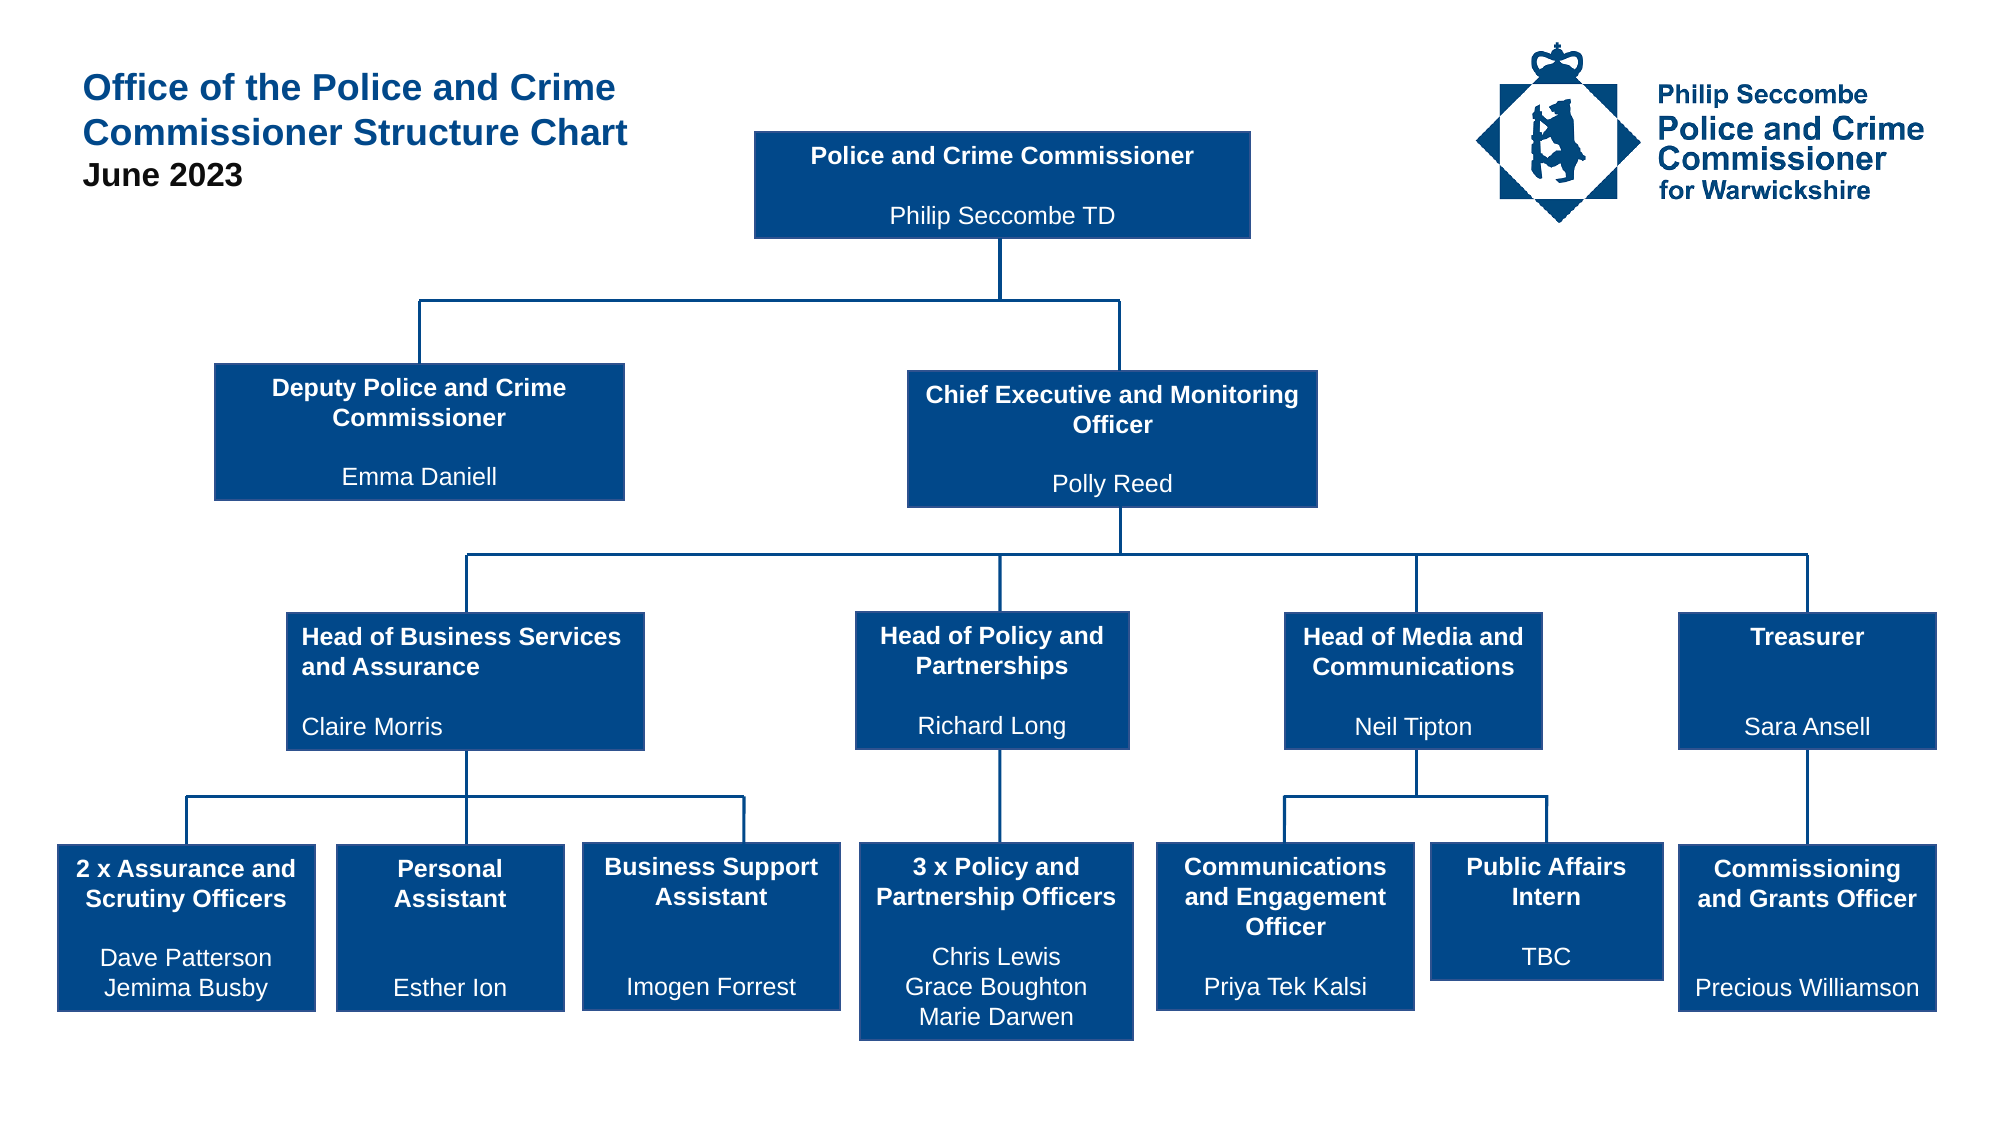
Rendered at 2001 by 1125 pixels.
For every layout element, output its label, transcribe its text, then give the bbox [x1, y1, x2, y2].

text_box Office of the Police and Crime Commissioner Structure Chart June 2023 [67, 55, 712, 203]
text_box Communications and Engagement Officer Priya Tek Kalsi [1157, 843, 1415, 1010]
text_box Head of Policy and Partnerships Richard Long [855, 612, 1130, 749]
text_box Personal Assistant Esther Ion [336, 844, 565, 1012]
text_box Commissioning and Grants Officer Precious Williamson [1679, 844, 1937, 1012]
text_box Chief Executive and Monitoring Officer Polly Reed [908, 370, 1318, 507]
text_box Public Affairs Intern TBC [1430, 843, 1663, 980]
text_box Treasurer Sara Ansell [1679, 612, 1937, 749]
text_box Head of Media and Communications Neil Tipton [1285, 612, 1543, 749]
picture [1462, 29, 1939, 234]
text_box Deputy Police and Crime Commissioner Emma Daniell [214, 363, 624, 500]
text_box Police and Crime Commissioner Philip Seccombe TD [755, 131, 1251, 238]
text_box Head of Business Services and Assurance Claire Morris [286, 613, 644, 750]
text_box 3 x Policy and Partnership Officers Chris Lewis Grace Boughton Marie Darwen [859, 843, 1134, 1041]
text_box Business Support Assistant Imogen Forrest [583, 843, 840, 1010]
text_box 2 x Assurance and Scrutiny Officers Dave Patterson Jemima Busby [57, 844, 315, 1012]
